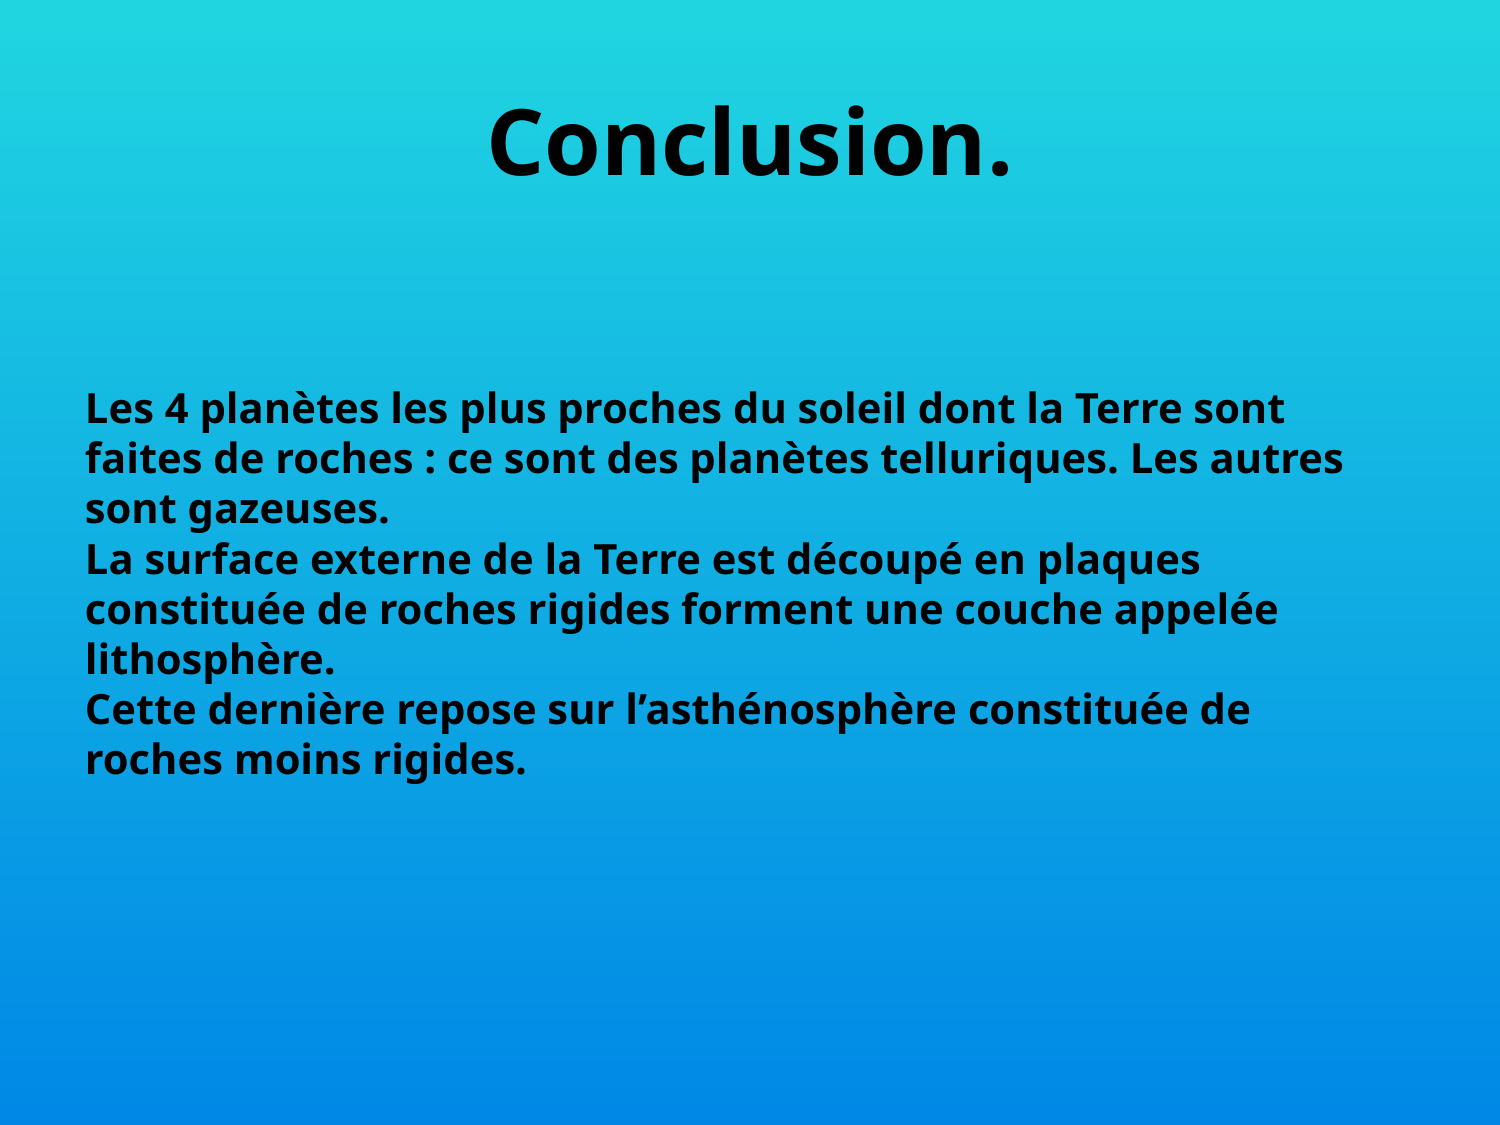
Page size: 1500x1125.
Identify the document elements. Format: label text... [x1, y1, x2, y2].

title Conclusion. [75, 45, 1425, 233]
text_box Les 4 planètes les plus proches du soleil dont la Terre sont faites de roches : ce sont des planètes telluriques. Les autres sont gazeuses. La surface externe de la Terre est découpé en plaques constituée de roches rigides forment une couche appelée lithosphère. Cette dernière repose sur l’asthénosphère constituée de roches moins rigides. [70, 374, 1407, 790]
